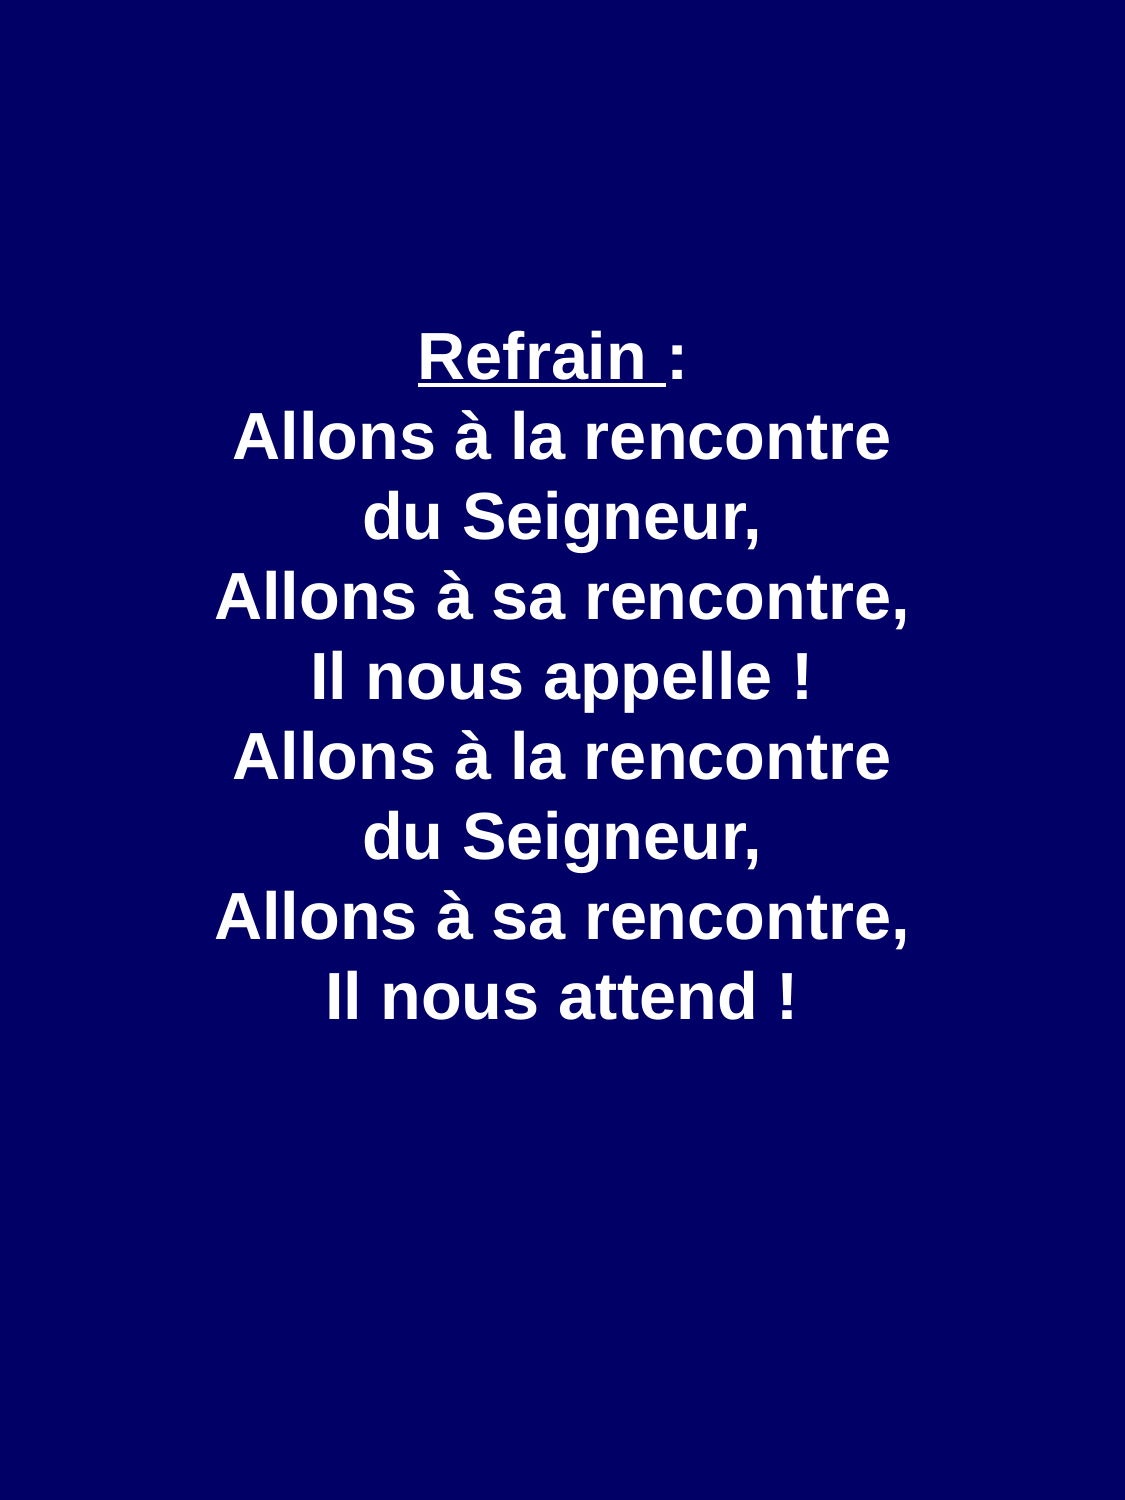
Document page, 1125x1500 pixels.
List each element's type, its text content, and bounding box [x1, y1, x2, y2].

text_box Refrain : Allons à la rencontre du Seigneur, Allons à sa rencontre, Il nous appelle ! Allons à la rencontre du Seigneur, Allons à sa rencontre, Il nous attend ! [0, 35, 1125, 1500]
